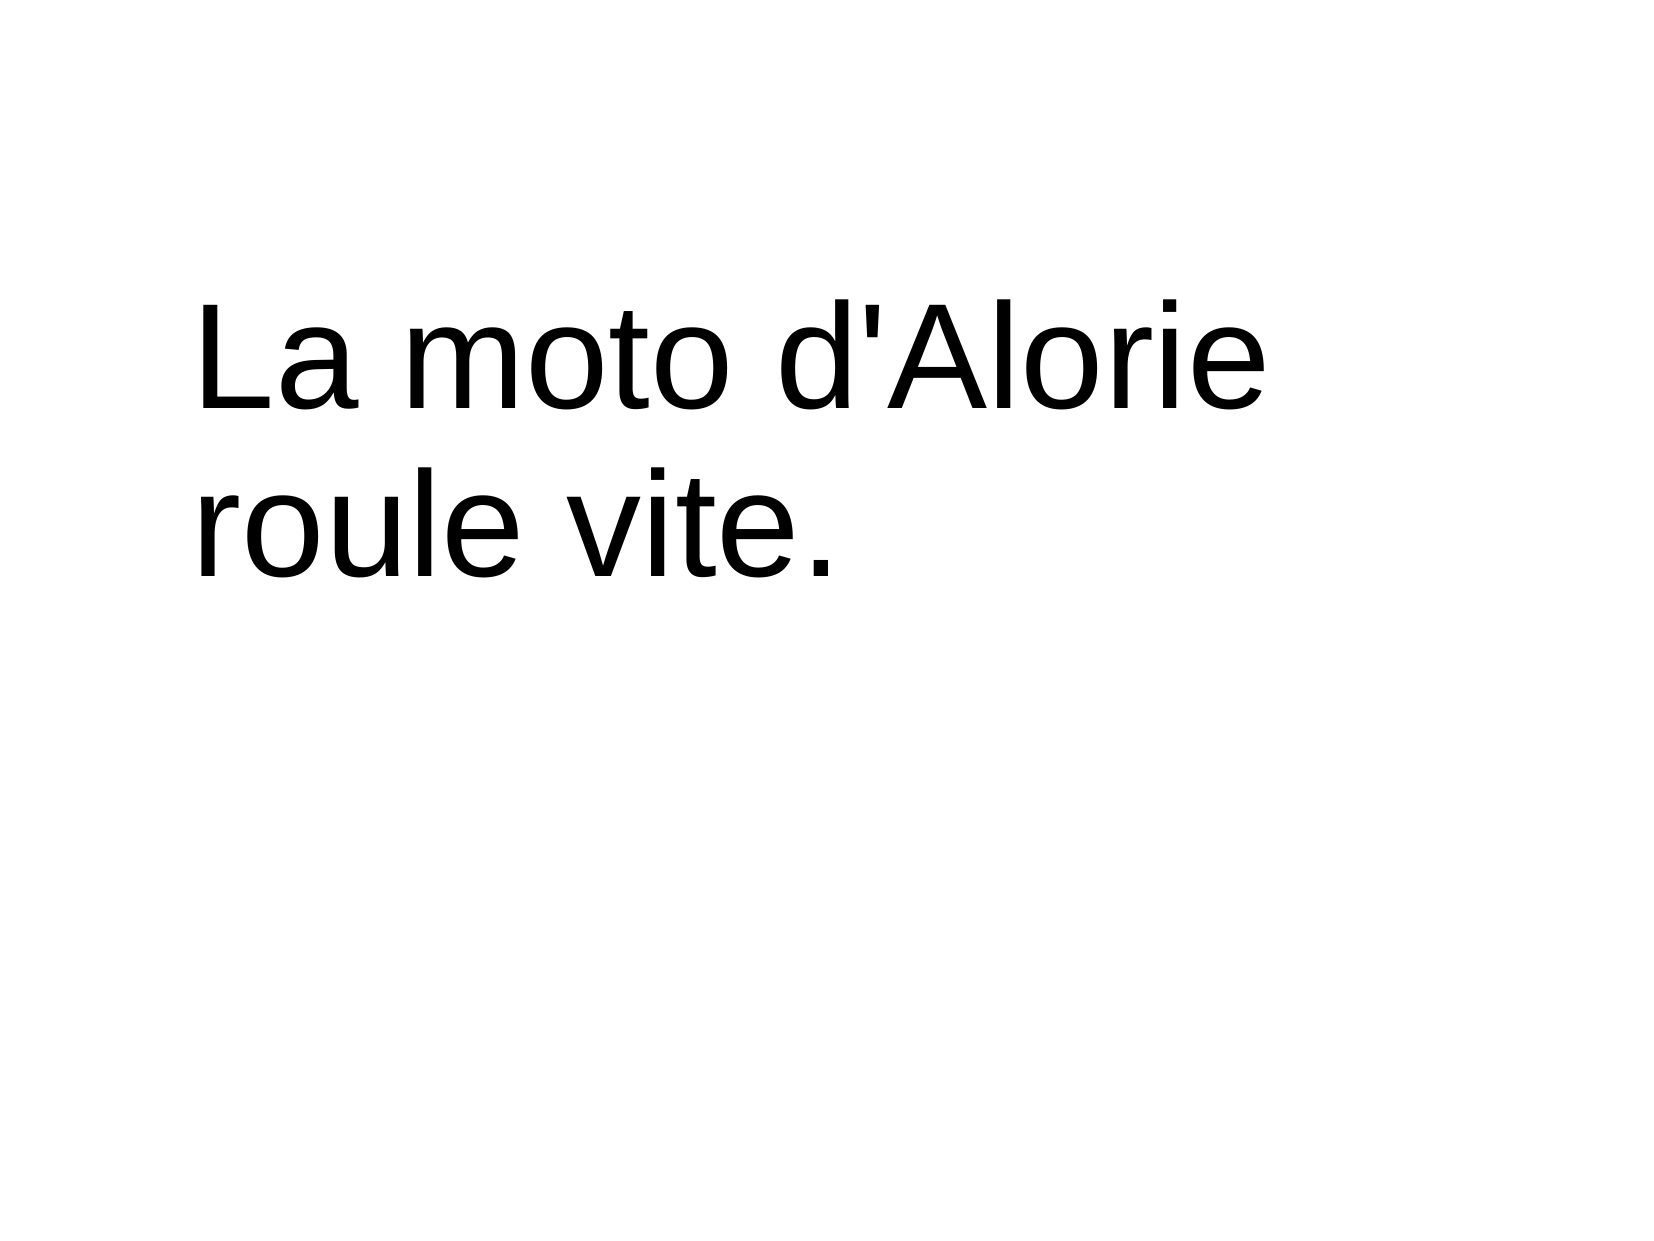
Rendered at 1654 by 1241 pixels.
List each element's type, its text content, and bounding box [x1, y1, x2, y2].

text_box La moto d'Alorie roule vite. [177, 265, 1447, 1093]
